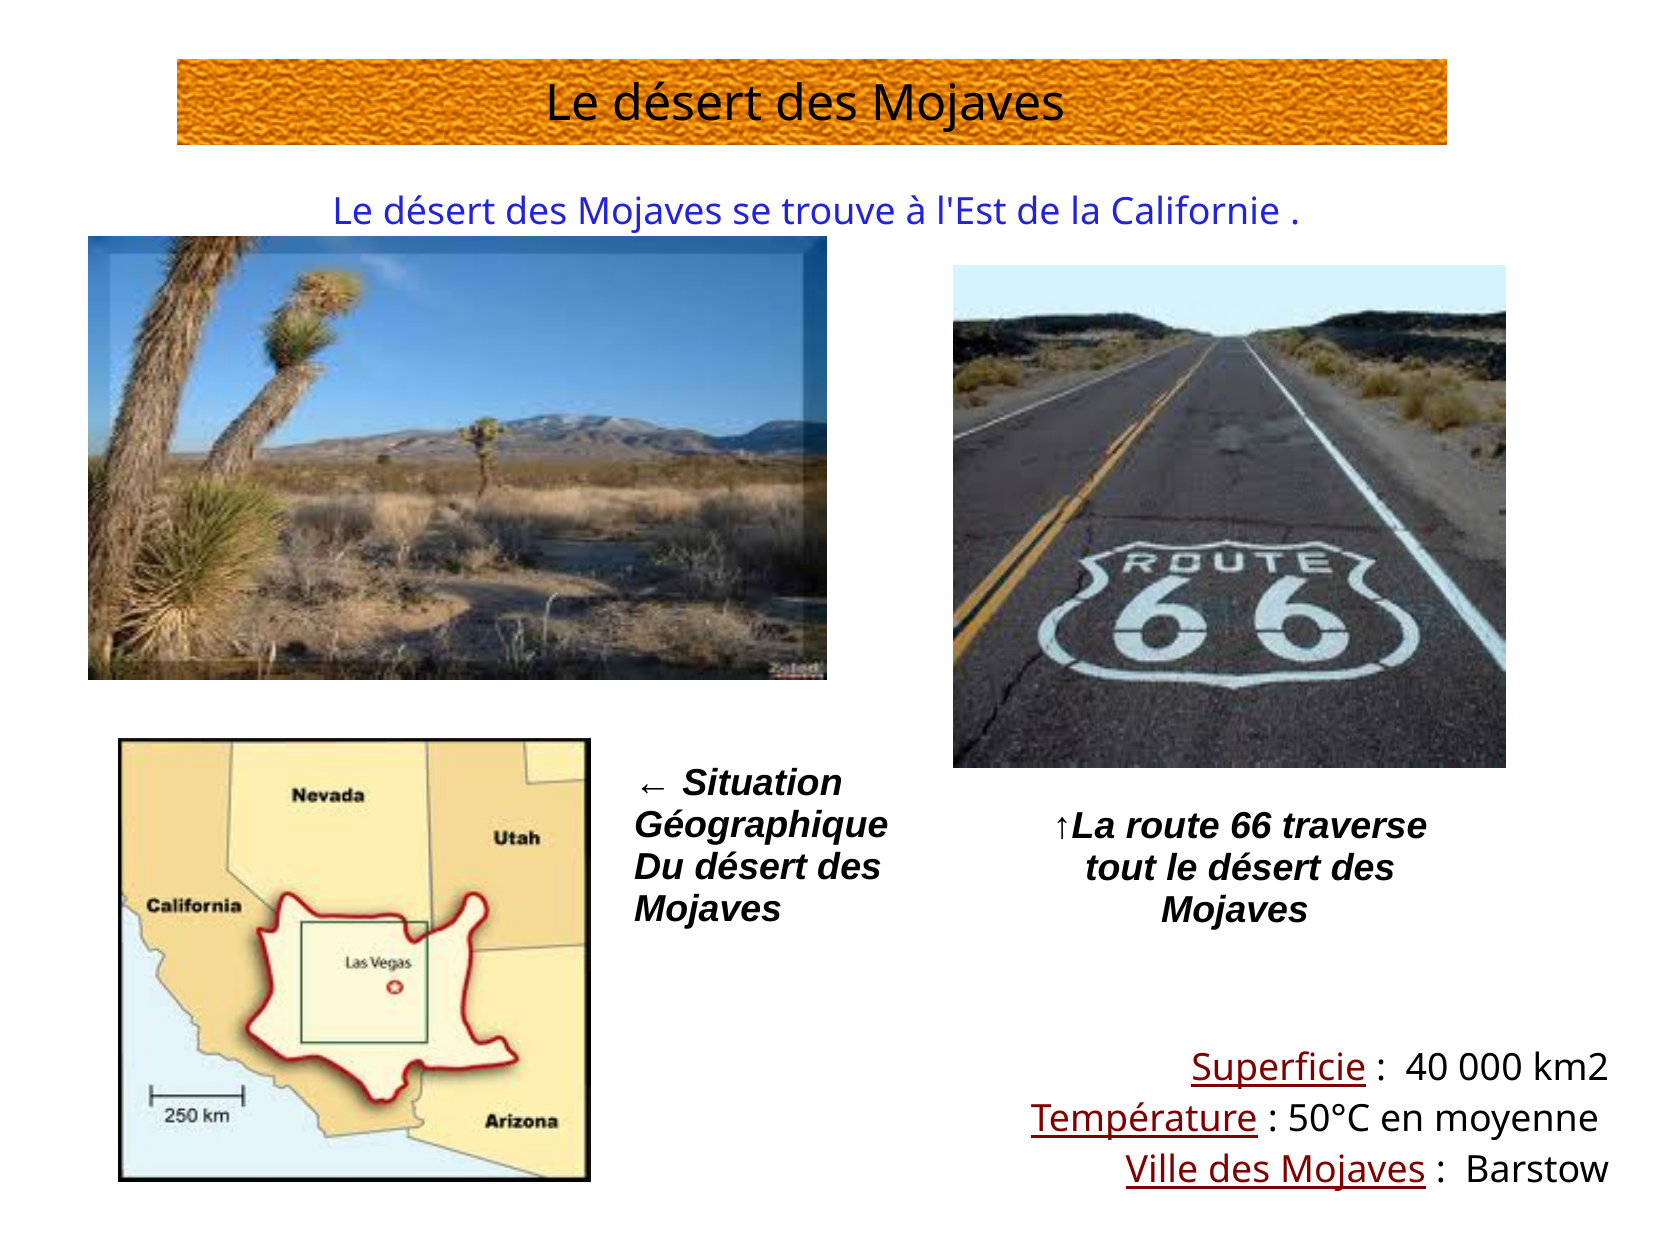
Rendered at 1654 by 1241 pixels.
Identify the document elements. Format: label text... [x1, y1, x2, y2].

picture [88, 236, 827, 680]
text_box Le désert des Mojaves se trouve à l'Est de la Californie . [59, 177, 1595, 245]
text_box ← Situation Géographique Du désert des Mojaves [619, 753, 915, 941]
picture [953, 265, 1506, 768]
text_box ↑La route 66 traverse tout le désert des Mojaves [1003, 797, 1477, 942]
picture [118, 738, 591, 1182]
text_box Superficie : 40 000 km2 Température : 50°C en moyenne Ville des Mojaves : Barstow [767, 1033, 1625, 1241]
text_box Le désert des Mojaves [177, 59, 1447, 145]
